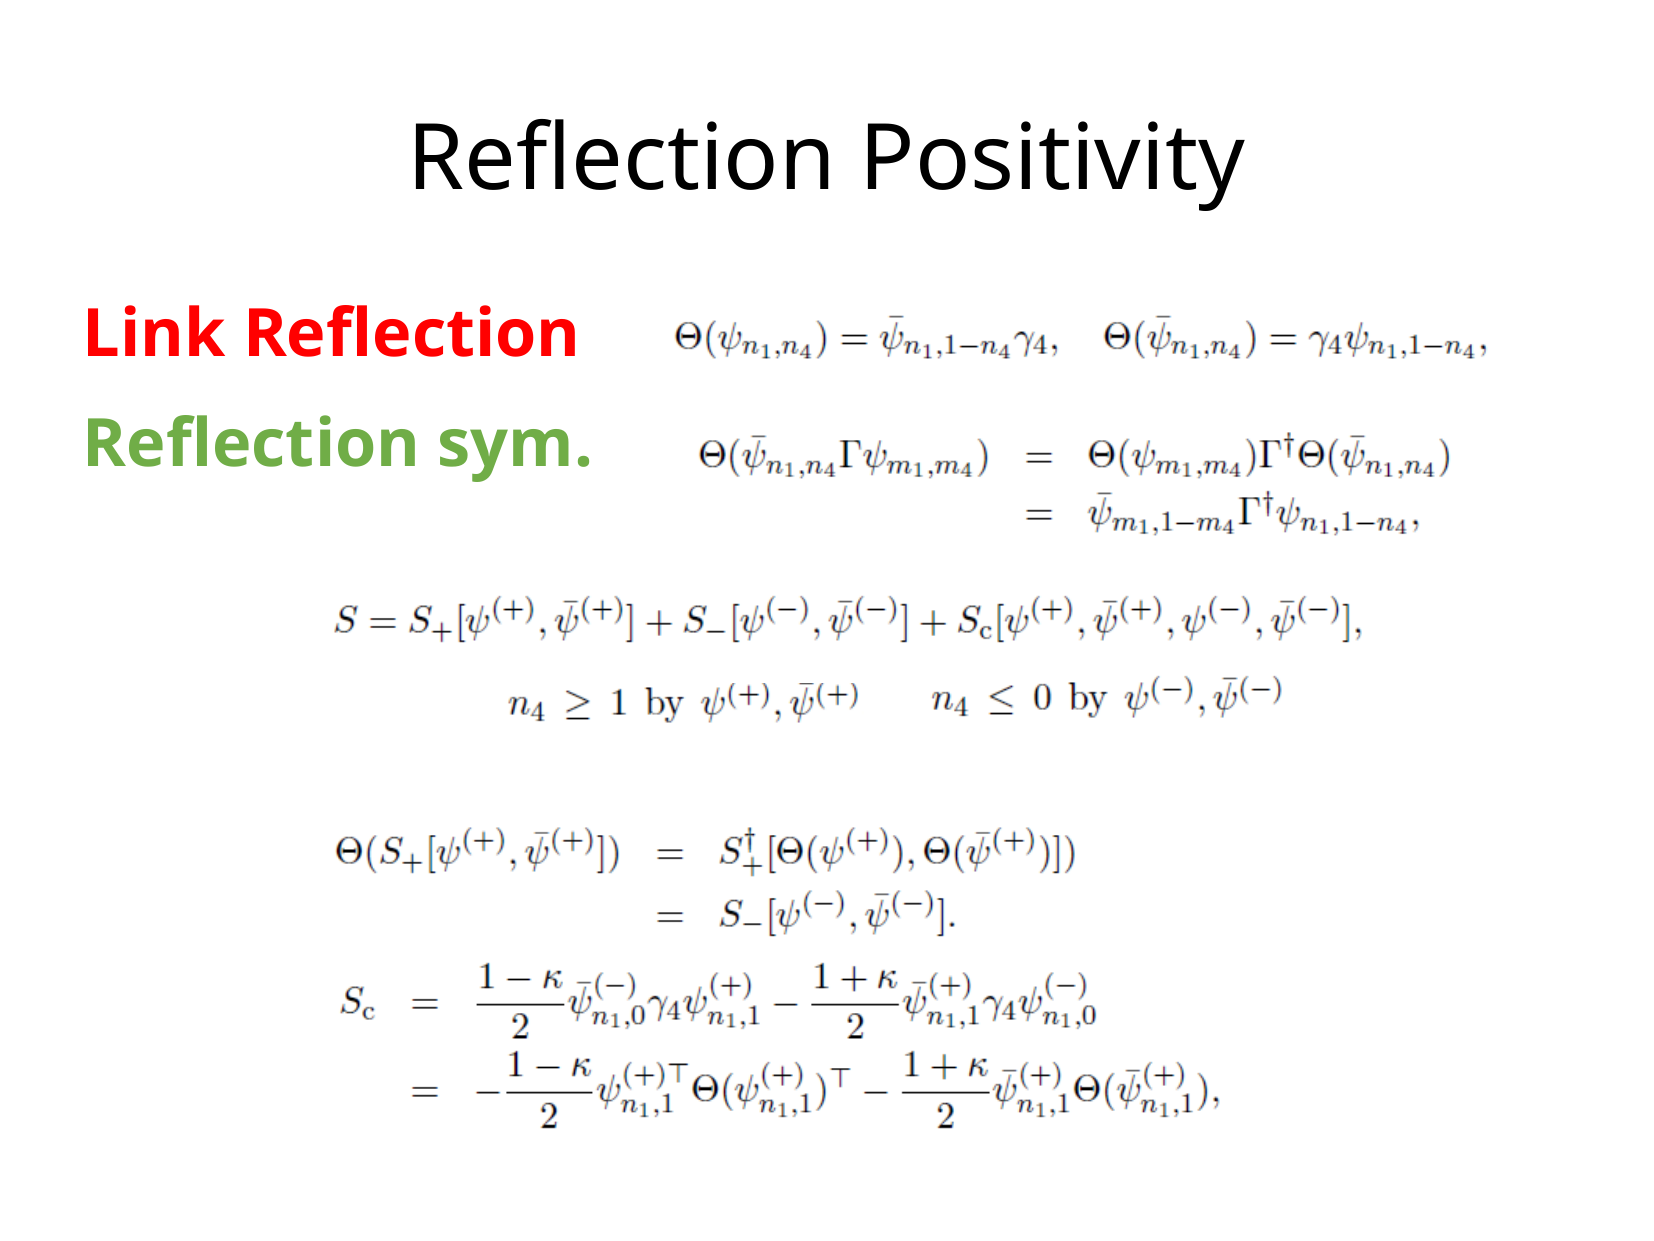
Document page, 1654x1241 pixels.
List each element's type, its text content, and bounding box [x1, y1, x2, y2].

picture [323, 823, 1092, 941]
list Link Reflection Reflection sym. [82, 290, 1538, 1010]
picture [658, 302, 1497, 376]
picture [928, 670, 1288, 729]
picture [501, 683, 864, 726]
picture [690, 421, 1460, 542]
picture [319, 946, 1226, 1144]
picture [313, 590, 1365, 655]
title Reflection Positivity [82, 49, 1571, 257]
